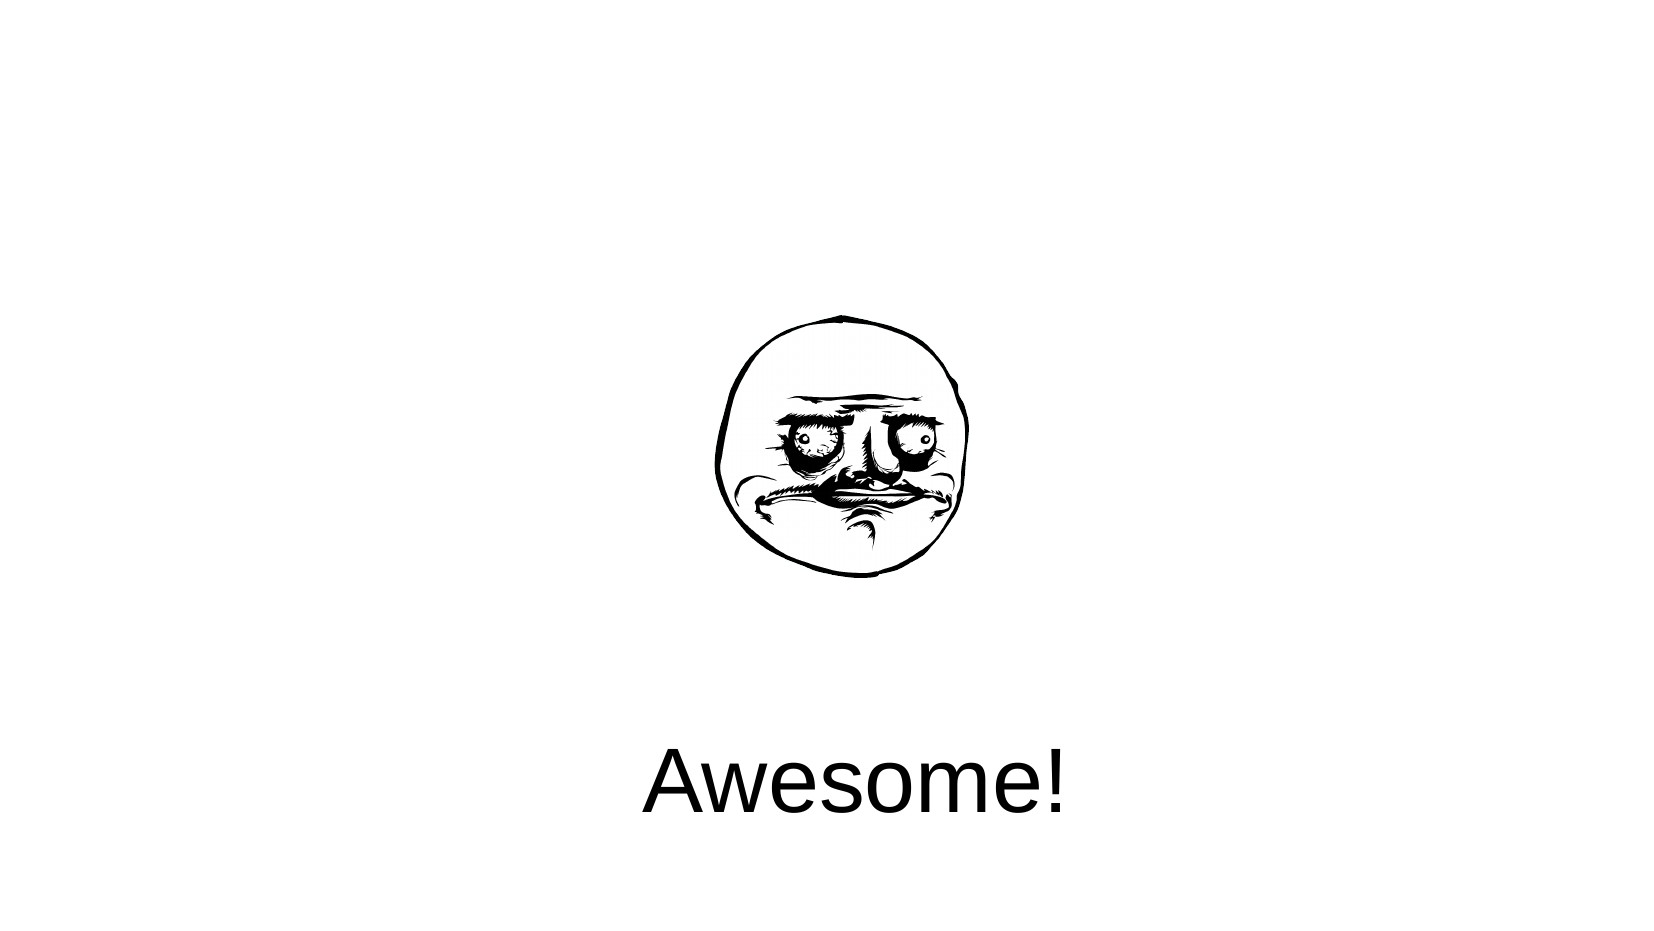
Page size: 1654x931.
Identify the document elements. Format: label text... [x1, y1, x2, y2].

picture [711, 310, 973, 581]
title Awesome! [111, 677, 1600, 885]
